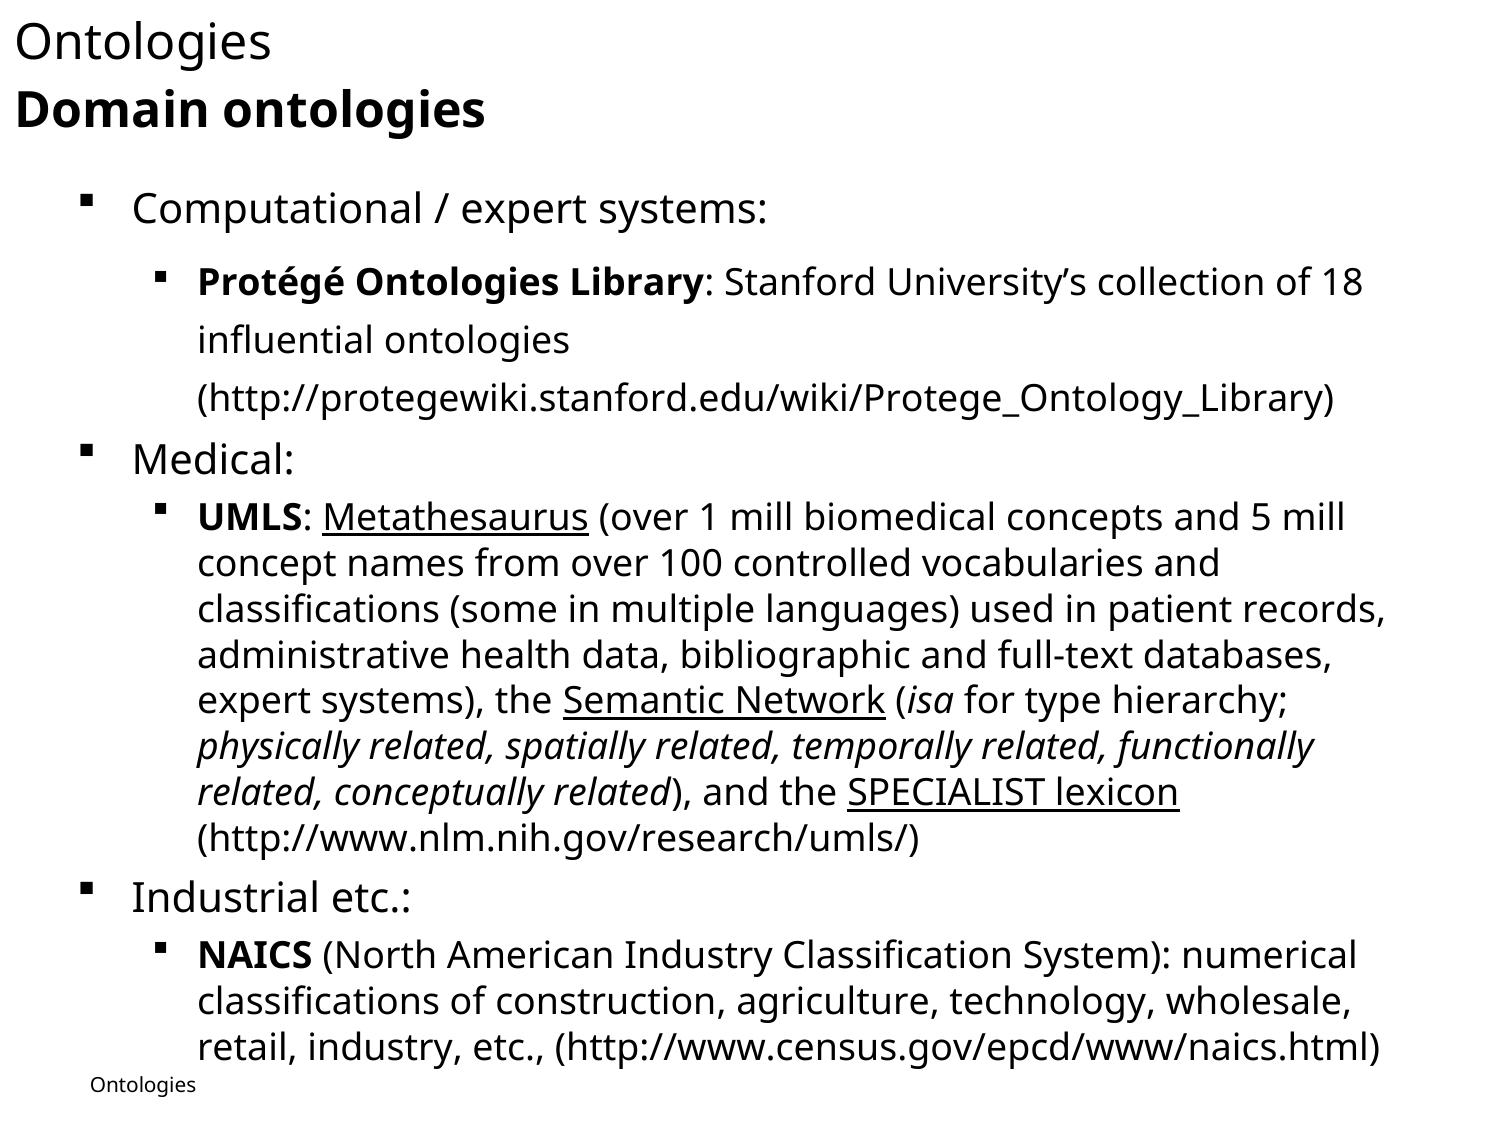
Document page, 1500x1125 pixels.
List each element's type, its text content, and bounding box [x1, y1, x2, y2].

list Computational / expert systems: Protégé Ontologies Library: Stanford University’s collection of 18 influential ontologies (http://protegewiki.stanford.edu/wiki/Protege_Ontology_Library) Medical: UMLS: Metathesaurus (over 1 mill biomedical concepts and 5 mill concept names from over 100 controlled vocabularies and classifications (some in multiple languages) used in patient records, administrative health data, bibliographic and full-text databases, expert systems), the Semantic Network (isa for type hierarchy; physically related, spatially related, temporally related, functionally related, conceptually related), and the SPECIALIST lexicon (http://www.nlm.nih.gov/research/umls/) Industrial etc.: NAICS (North American Industry Classification System): numerical classifications of construction, agriculture, technology, wholesale, retail, industry, etc., (http://www.census.gov/epcd/www/naics.html) [62, 174, 1463, 1013]
title Ontologies Domain ontologies [0, 0, 1400, 150]
